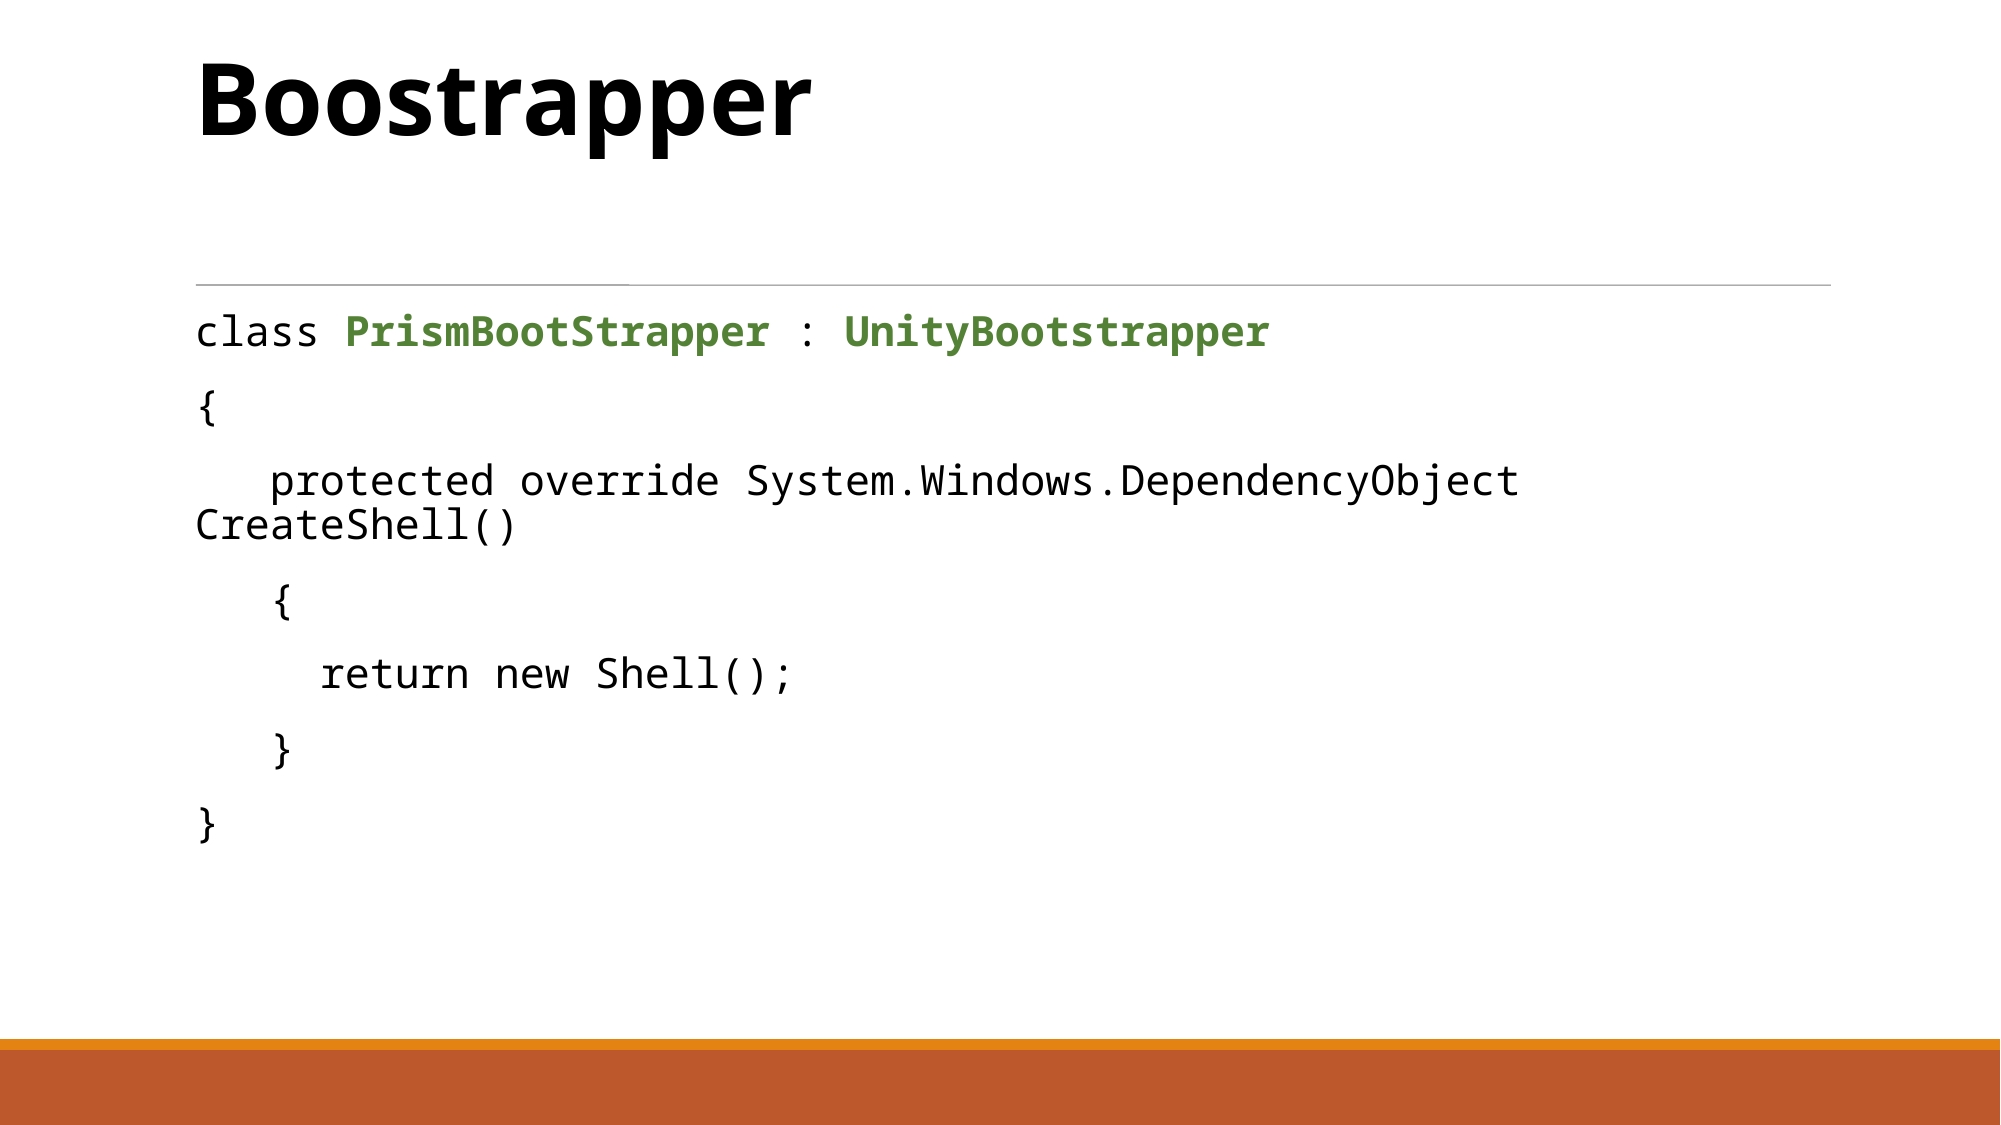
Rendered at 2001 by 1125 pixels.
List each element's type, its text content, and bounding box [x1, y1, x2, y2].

list class PrismBootStrapper : UnityBootstrapper { protected override System.Windows.DependencyObject CreateShell() { return new Shell(); } } [180, 302, 1830, 963]
title Boostrapper [180, 47, 1830, 285]
